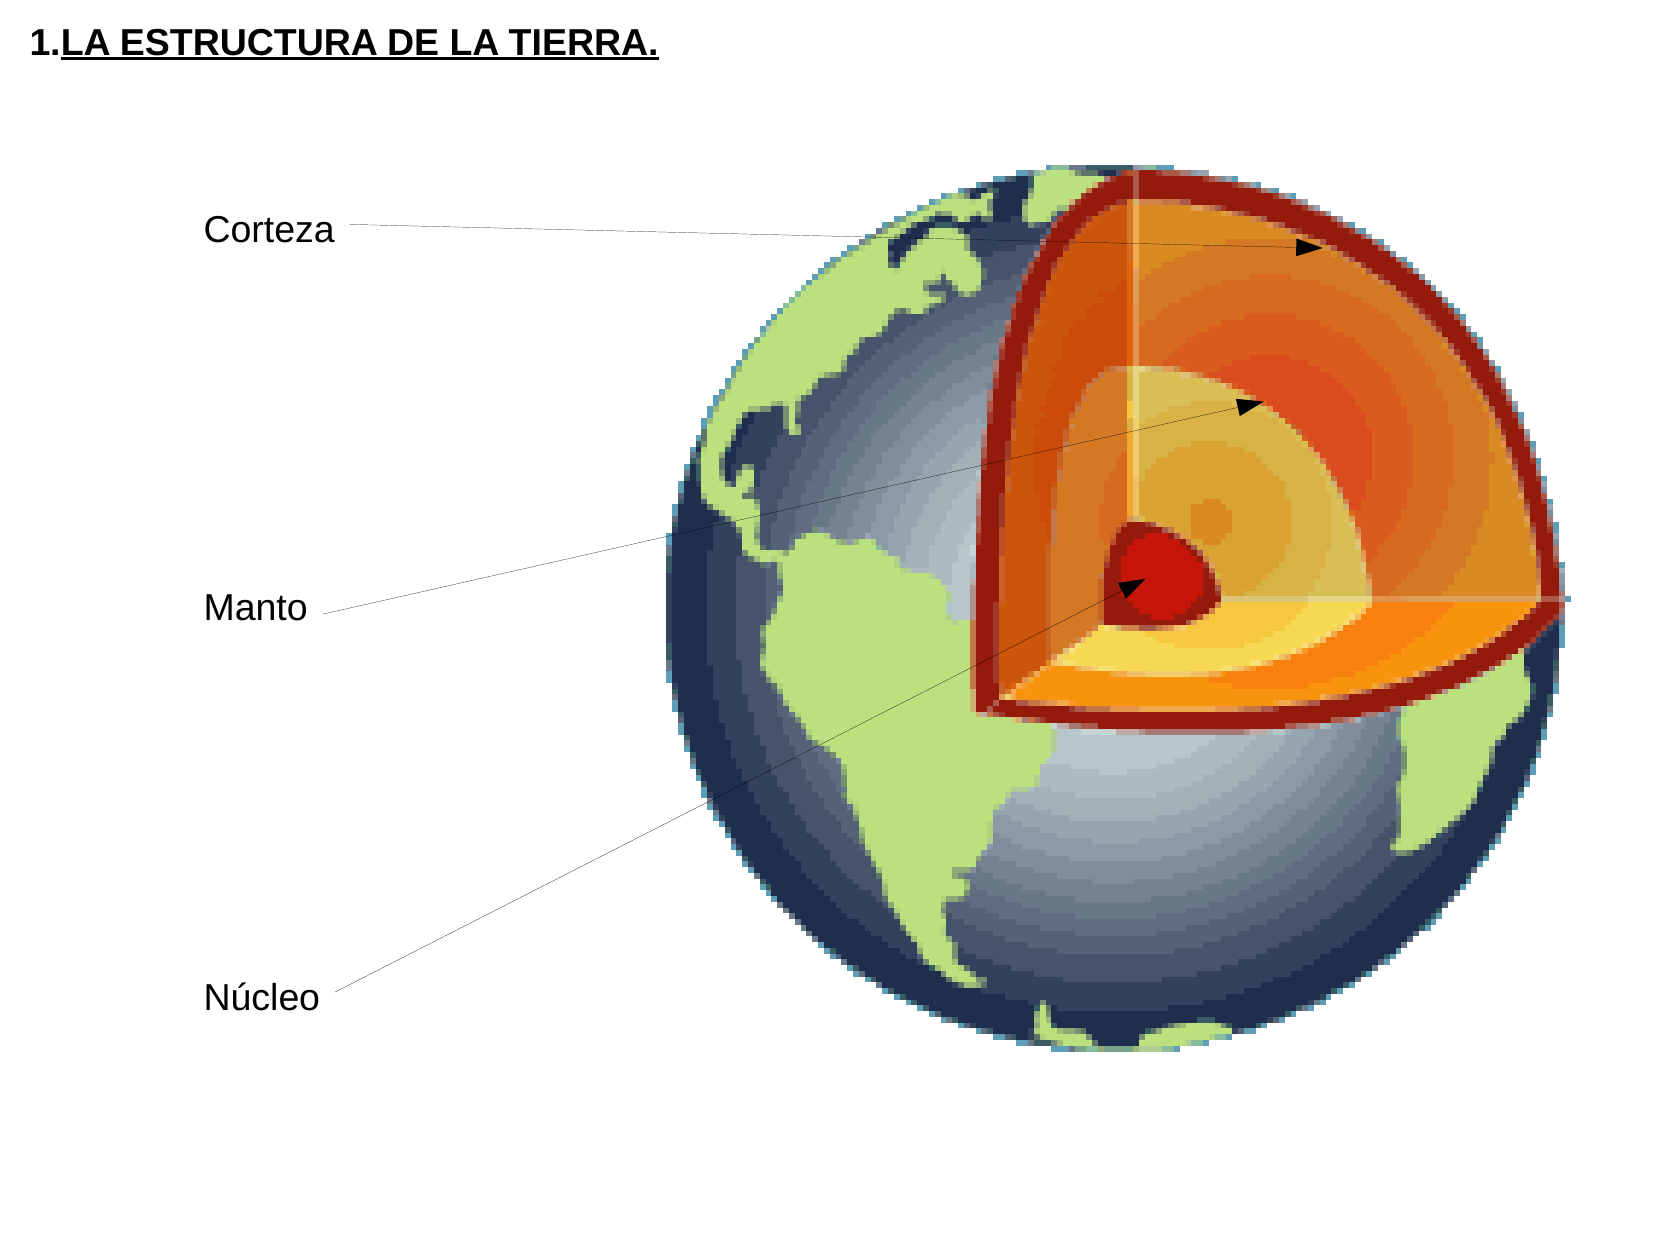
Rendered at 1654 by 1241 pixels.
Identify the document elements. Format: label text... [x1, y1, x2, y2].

text_box Corteza [188, 200, 350, 258]
text_box Manto [188, 578, 323, 636]
text_box 1.LA ESTRUCTURA DE LA TIERRA. [14, 14, 674, 71]
text_box Núcleo [188, 968, 335, 1026]
picture [661, 165, 1571, 1052]
